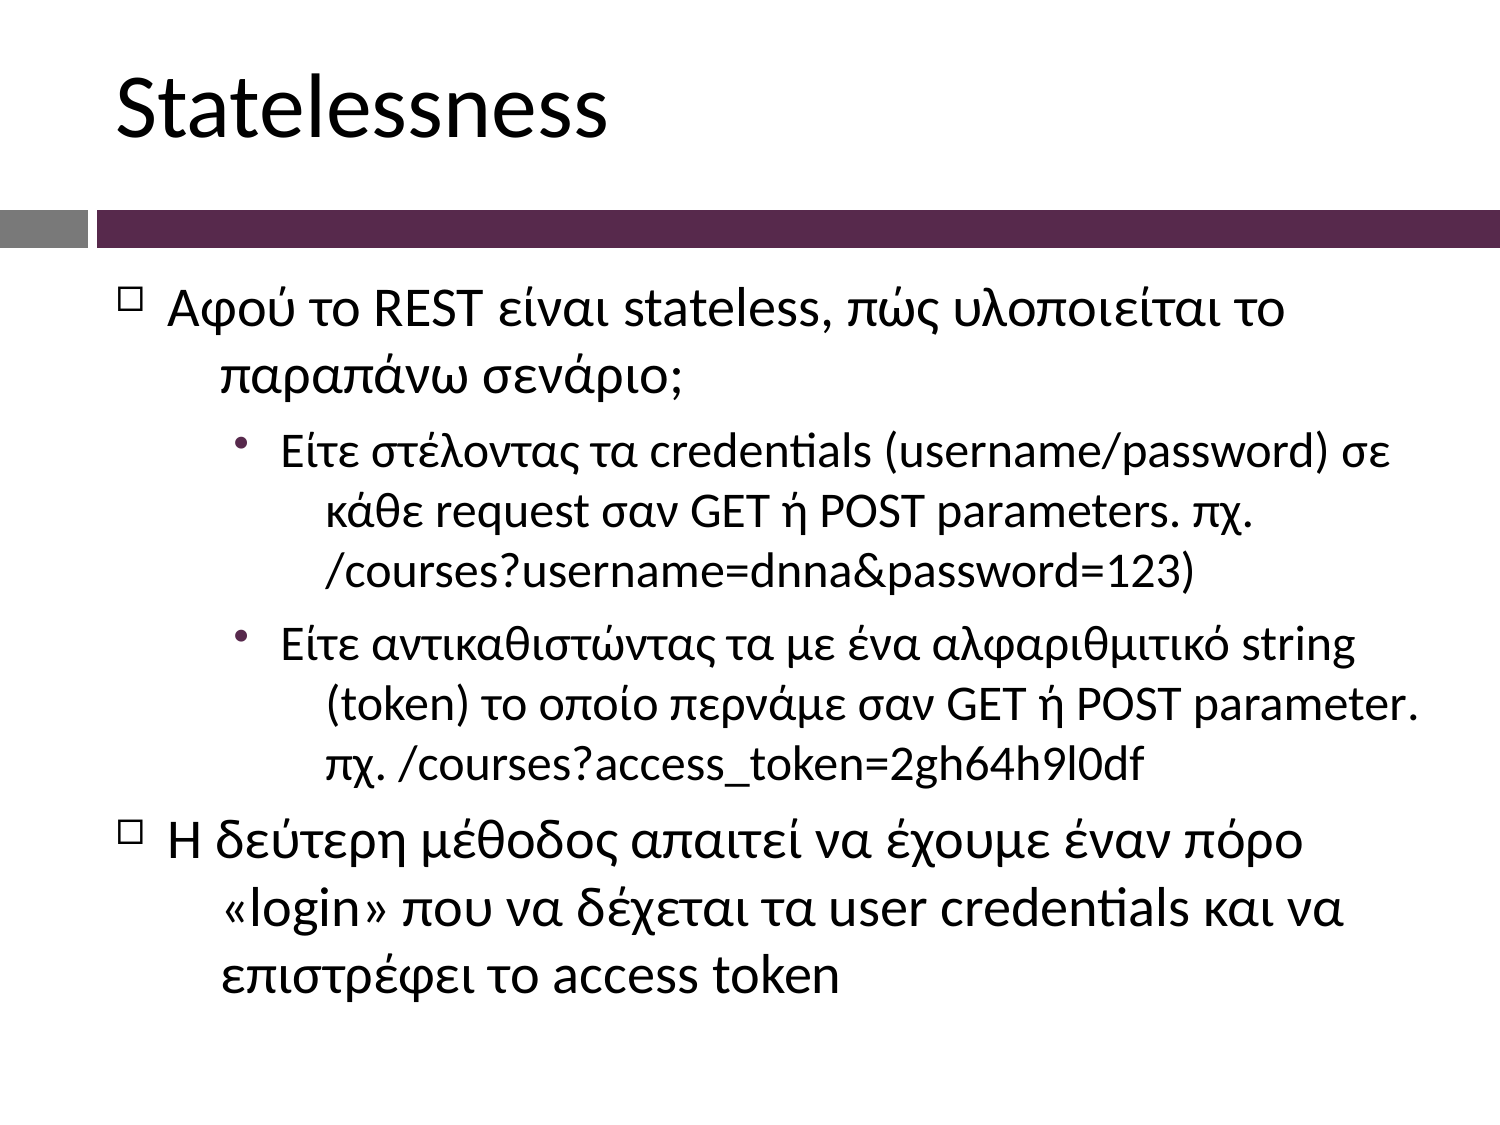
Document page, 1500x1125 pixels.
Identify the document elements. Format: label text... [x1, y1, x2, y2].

title Statelessness [100, 19, 1438, 182]
list Αφού το REST είναι stateless, πώς υλοποιείται το παραπάνω σενάριο; Είτε στέλοντας τα credentials (username/password) σε κάθε request σαν GET ή POST parameters. πχ. /courses?username=dnna&password=123) Είτε αντικαθιστώντας τα με ένα αλφαριθμιτικό string (token) το οποίο περνάμε σαν GET ή POST parameter. πχ. /courses?access_token=2gh64h9l0df Η δεύτερη μέθοδος απαιτεί να έχουμε έναν πόρο «login» που να δέχεται τα user credentials και να επιστρέφει το access token [100, 262, 1438, 1059]
